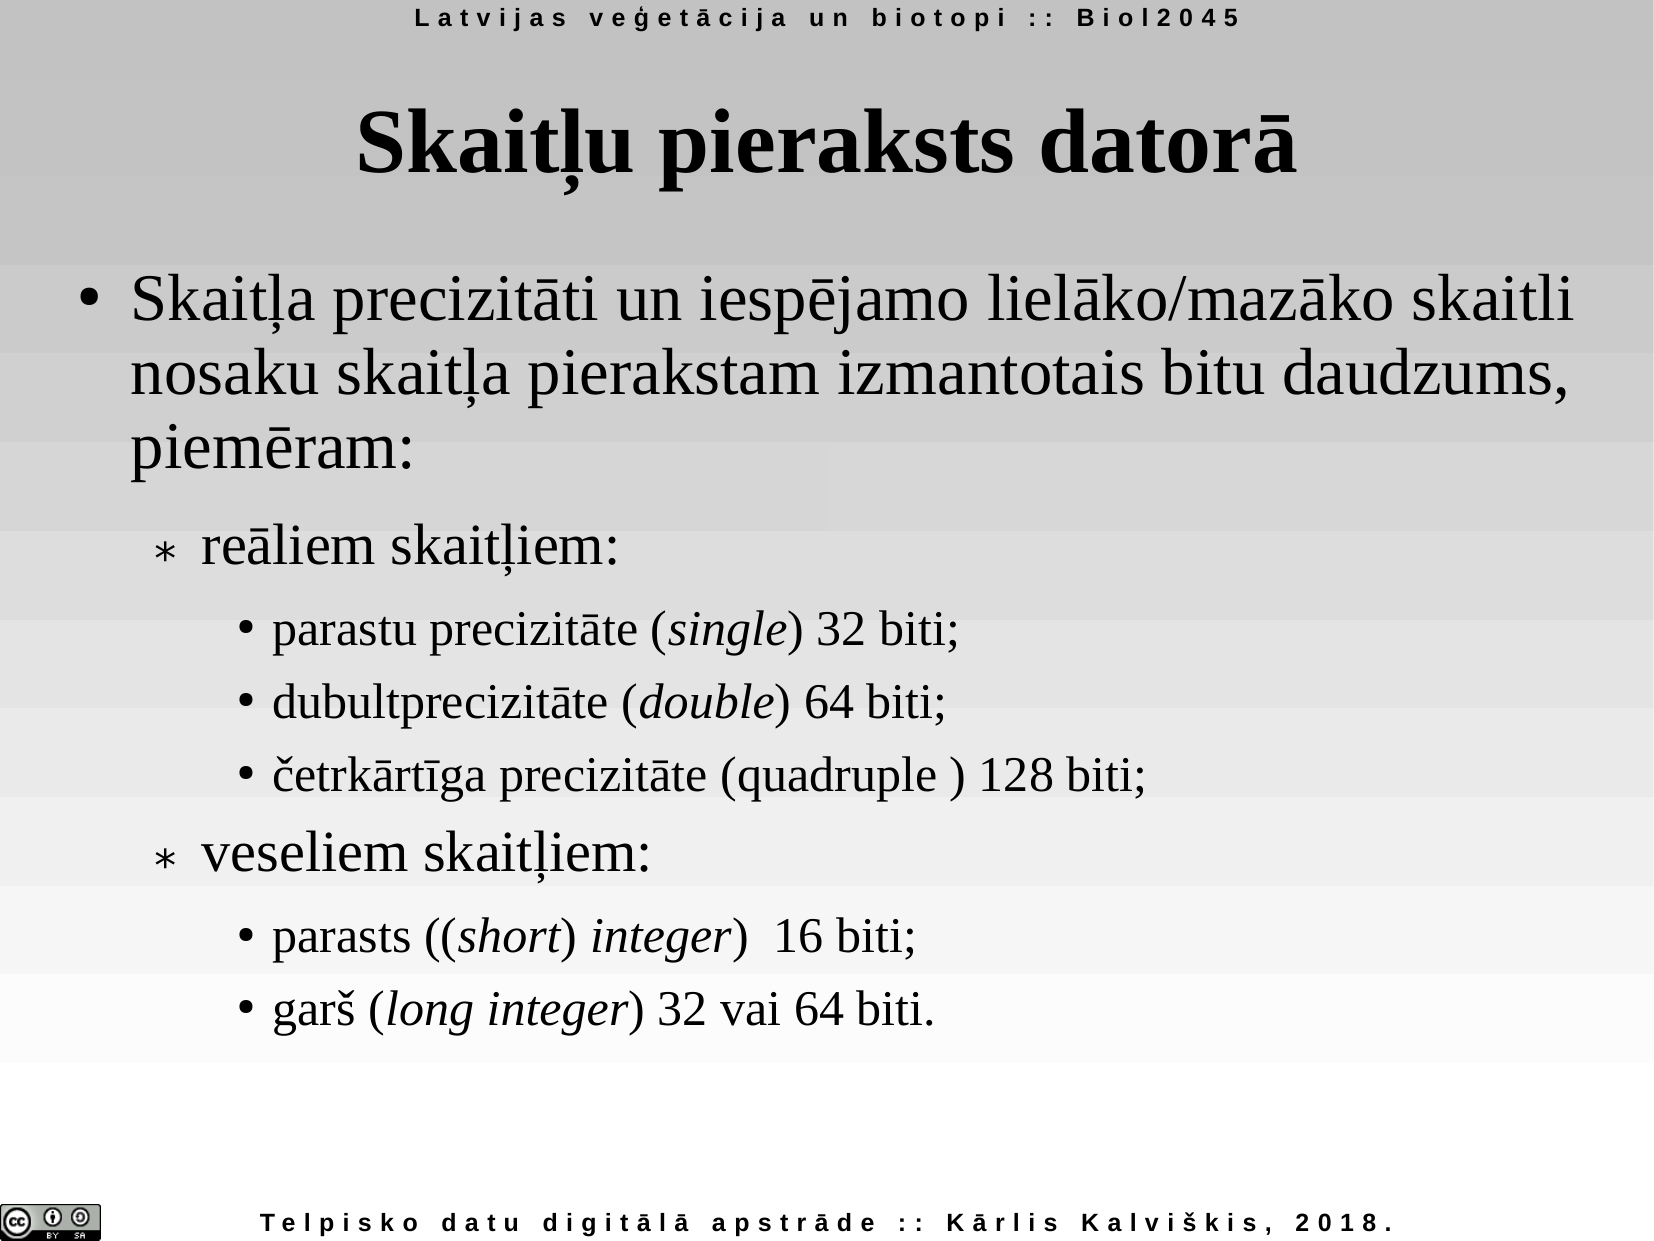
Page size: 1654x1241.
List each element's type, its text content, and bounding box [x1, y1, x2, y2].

list Skaitļa precizitāti un iespējamo lielāko/mazāko skaitli nosaku skaitļa pierakstam izmantotais bitu daudzums, piemēram: reāliem skaitļiem: parastu precizitāte (single) 32 biti; dubultprecizitāte (double) 64 biti; četrkārtīga precizitāte (quadruple ) 128 biti; veseliem skaitļiem: parasts ((short) integer) 16 biti; garš (long integer) 32 vai 64 biti. [59, 261, 1596, 1175]
picture [0, 0, 1654, 1241]
title Skaitļu pieraksts datorā [59, 37, 1596, 246]
